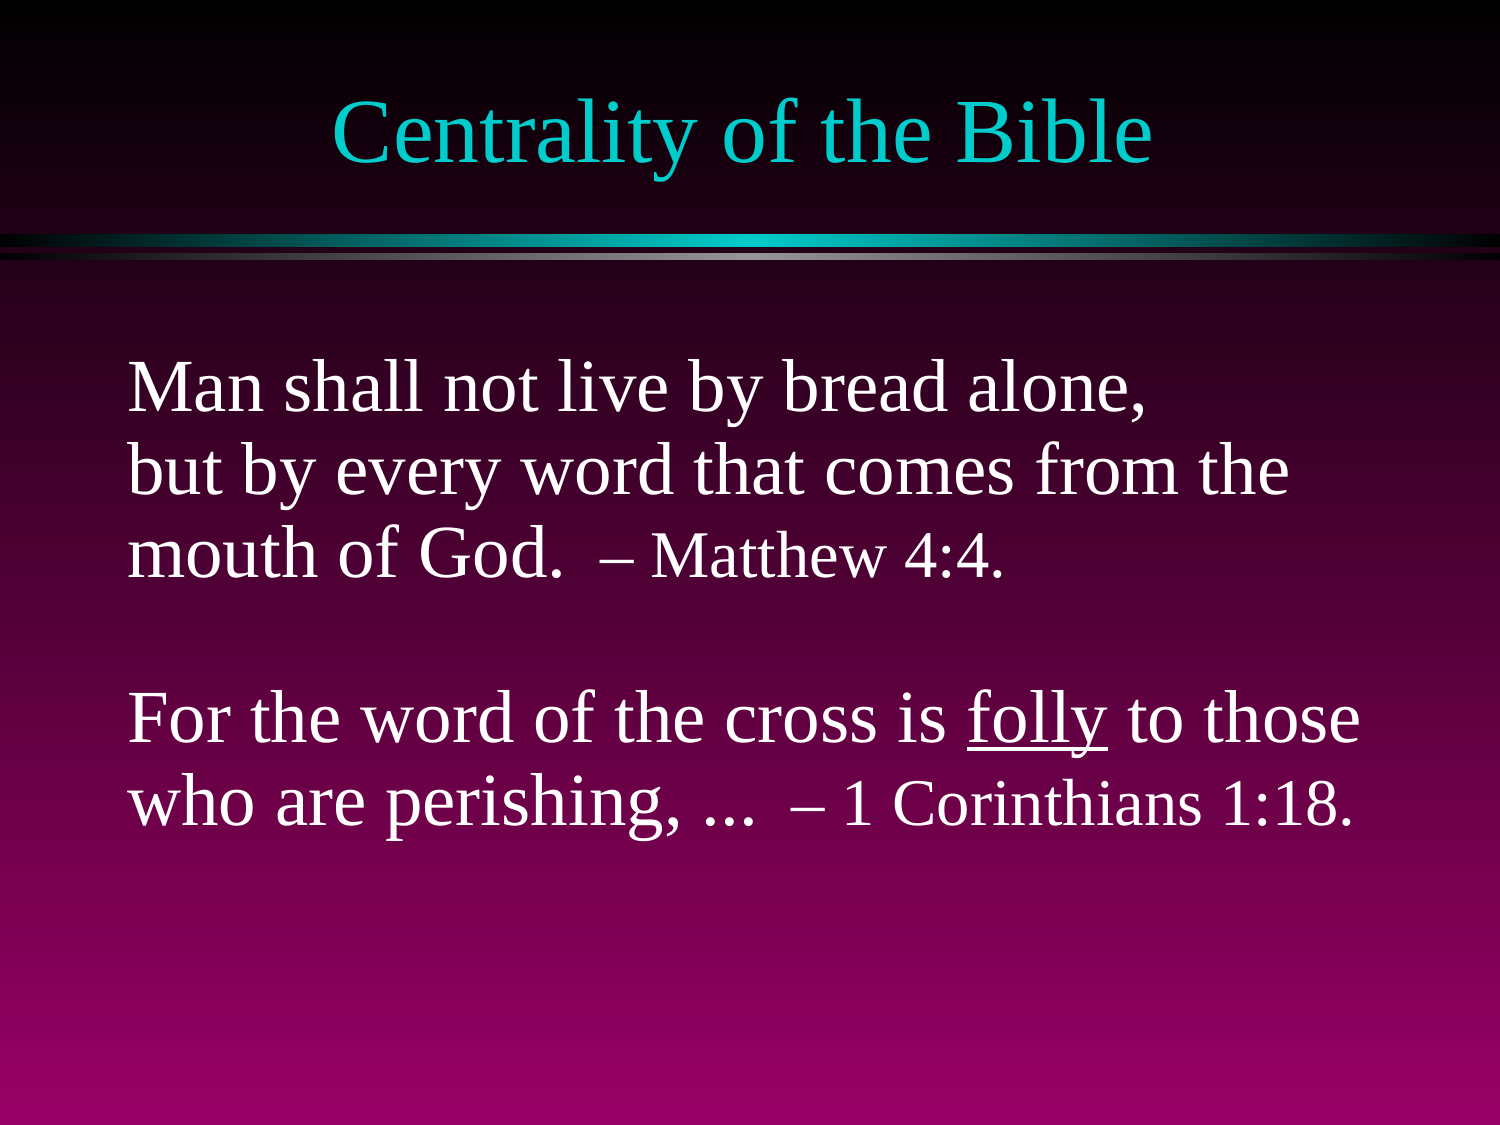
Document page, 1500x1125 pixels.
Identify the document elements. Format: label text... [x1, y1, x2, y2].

text_box For the word of the cross is folly to those who are perishing, ... – 1 Corinthians 1:18. [112, 668, 1388, 850]
text_box Man shall not live by bread alone, but by every word that comes from the mouth of God. – Matthew 4:4. [112, 337, 1388, 602]
title Centrality of the Bible [99, 37, 1388, 225]
